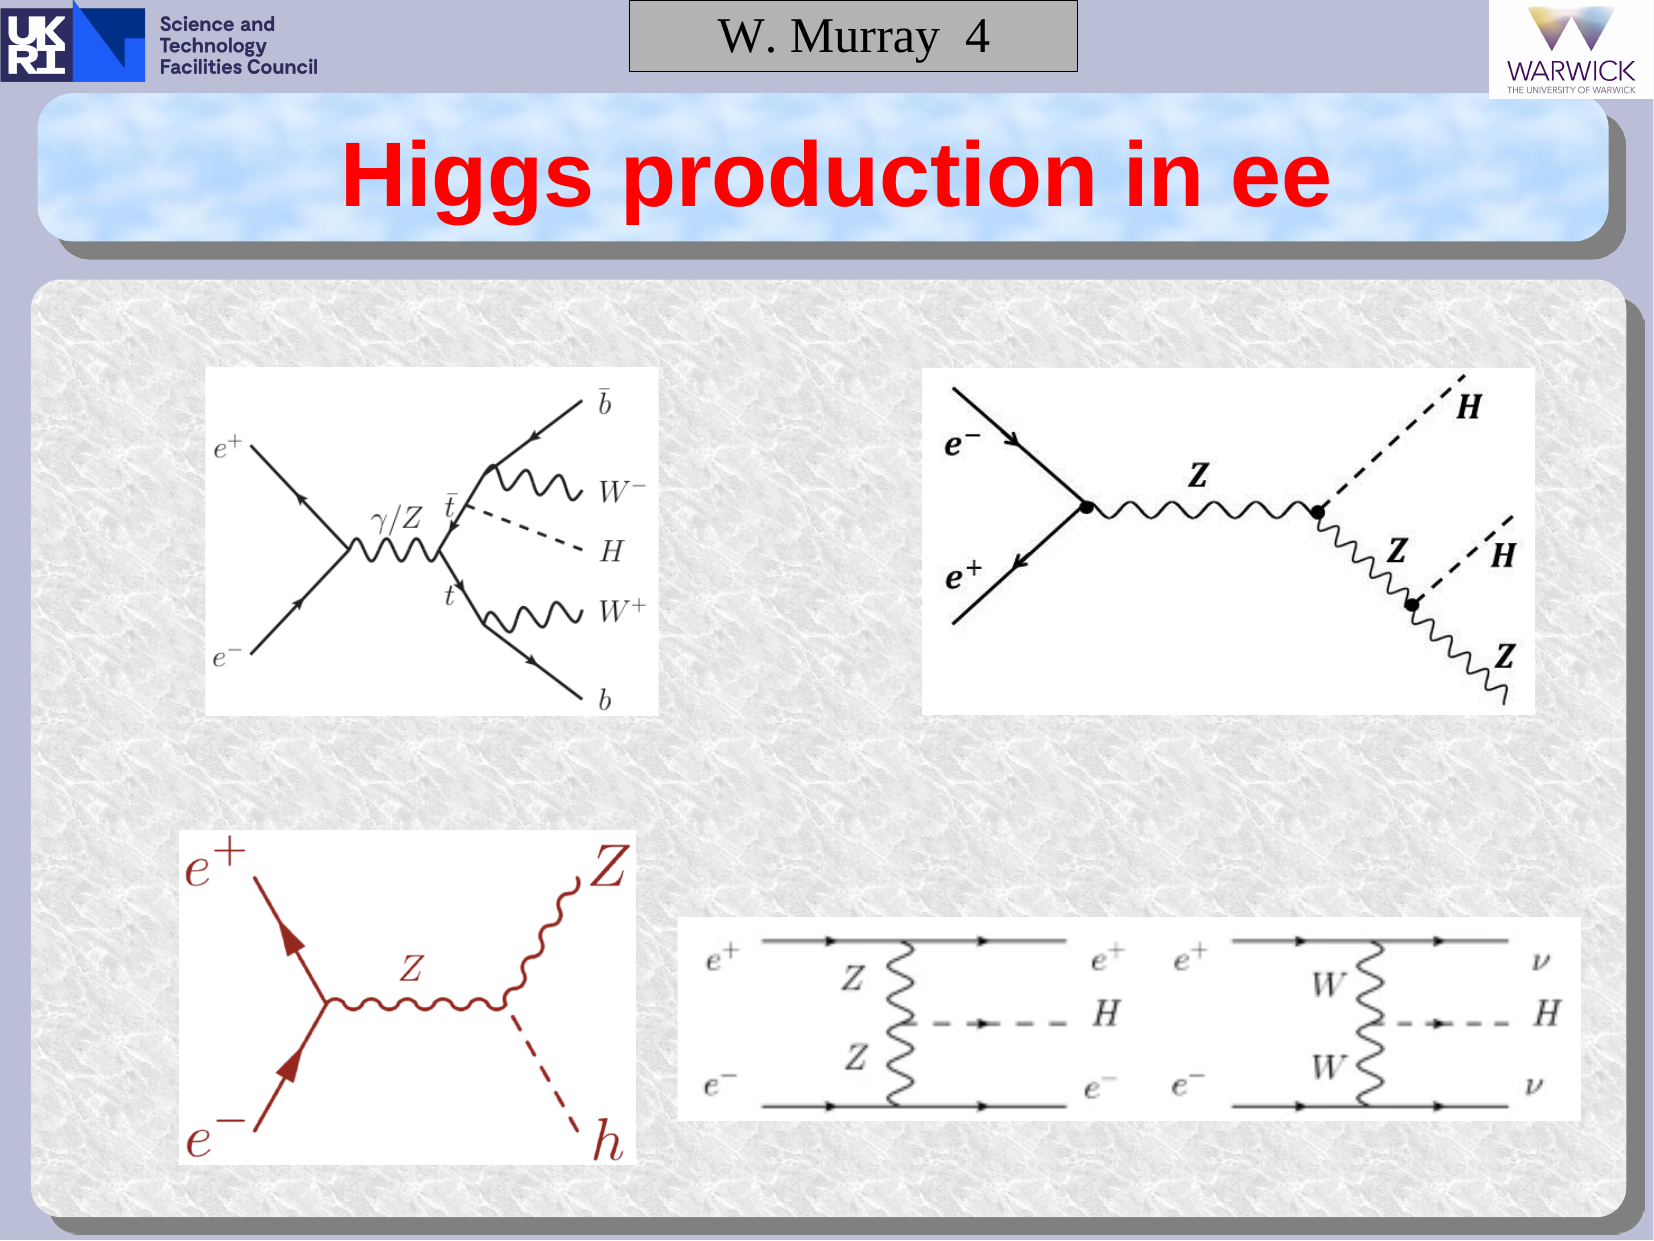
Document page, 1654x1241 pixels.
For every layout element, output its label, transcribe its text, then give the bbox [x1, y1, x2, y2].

title Higgs production in ee [90, 101, 1584, 249]
picture [30, 279, 1627, 1218]
picture [37, 0, 1654, 242]
picture [0, 0, 317, 82]
